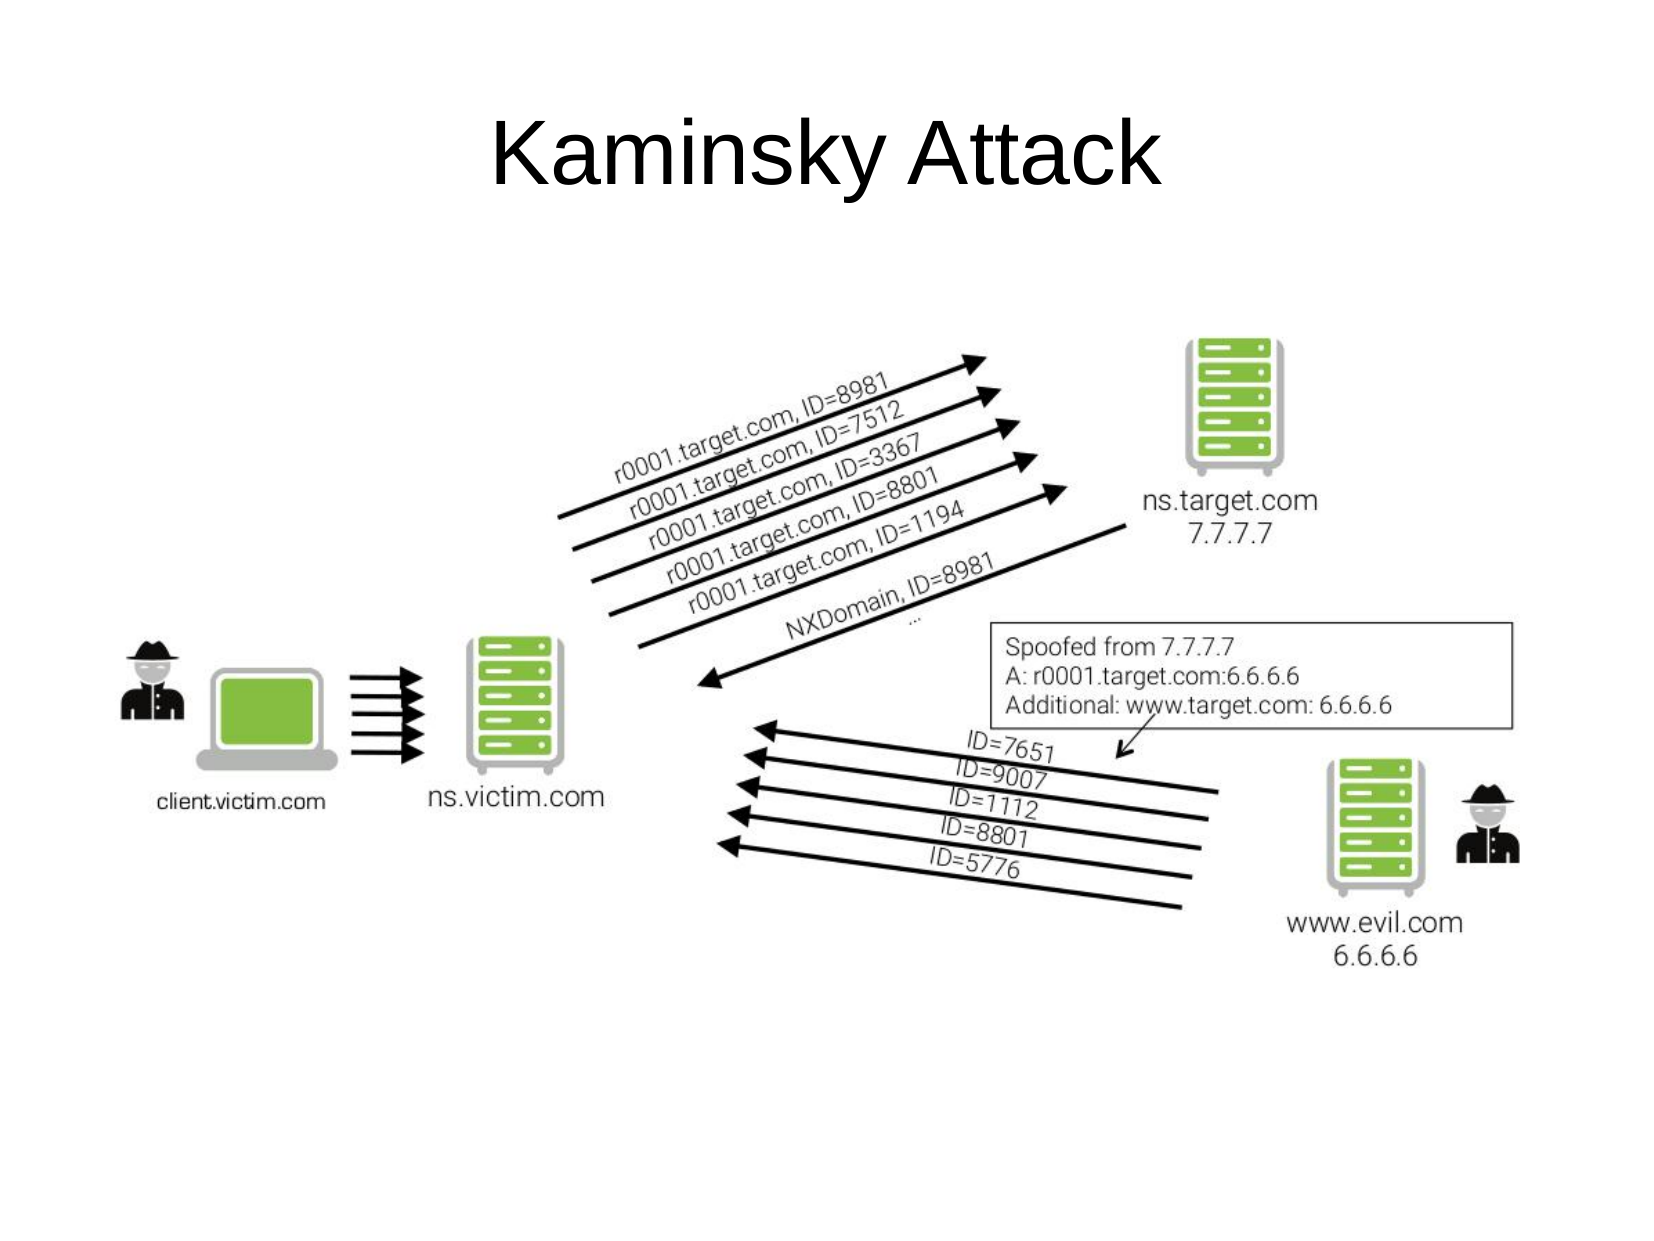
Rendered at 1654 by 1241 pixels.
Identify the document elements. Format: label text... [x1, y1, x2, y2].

title Kaminsky Attack [82, 49, 1571, 257]
picture [82, 315, 1571, 985]
